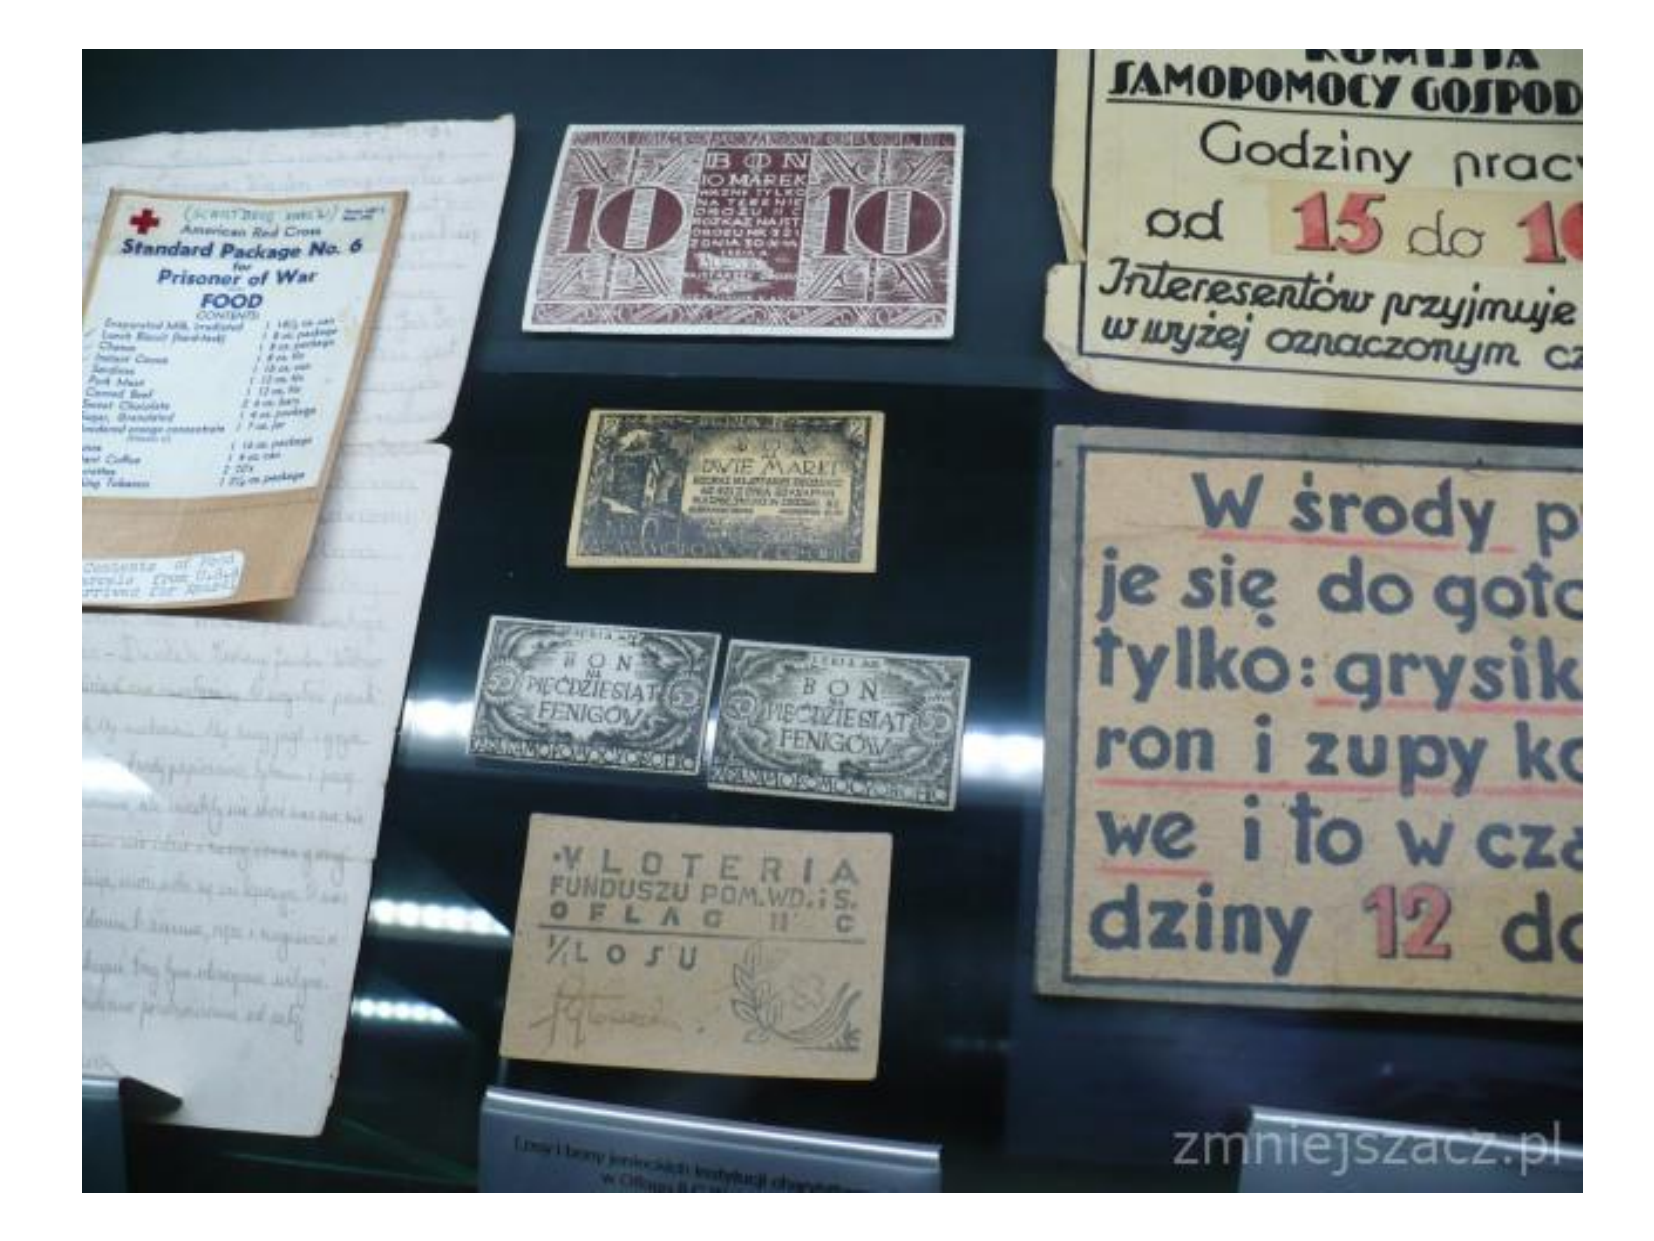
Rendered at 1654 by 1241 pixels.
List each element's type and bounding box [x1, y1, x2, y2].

picture [82, 49, 1583, 1193]
